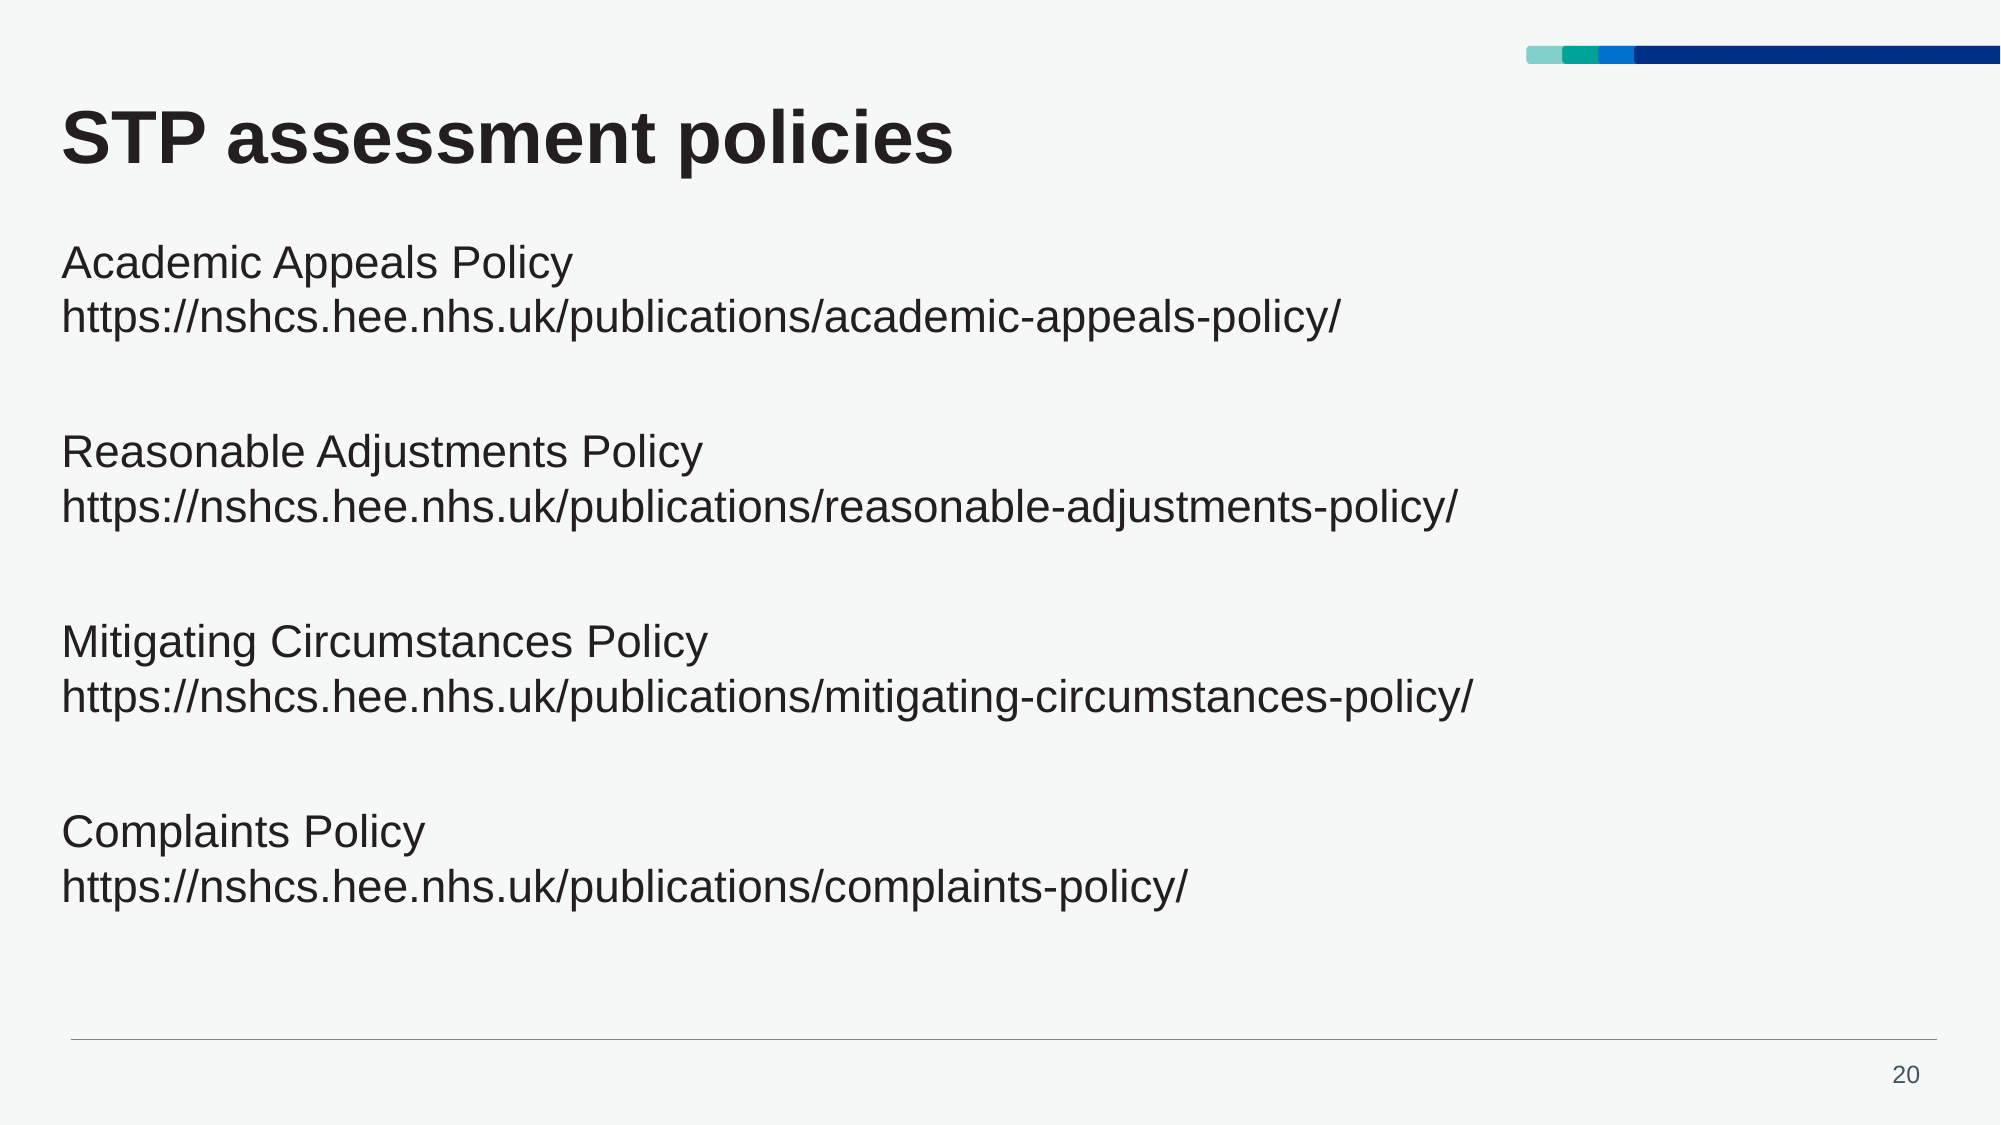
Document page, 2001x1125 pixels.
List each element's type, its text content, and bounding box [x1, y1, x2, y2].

title STP assessment policies [61, 68, 1933, 210]
list Academic Appeals Policy https://nshcs.hee.nhs.uk/publications/academic-appeals-policy/ Reasonable Adjustments Policy https://nshcs.hee.nhs.uk/publications/reasonable-adjustments-policy/ Mitigating Circumstances Policy https://nshcs.hee.nhs.uk/publications/mitigating-circumstances-policy/ Complaints Policy https://nshcs.hee.nhs.uk/publications/complaints-policy/ [61, 232, 1933, 1010]
